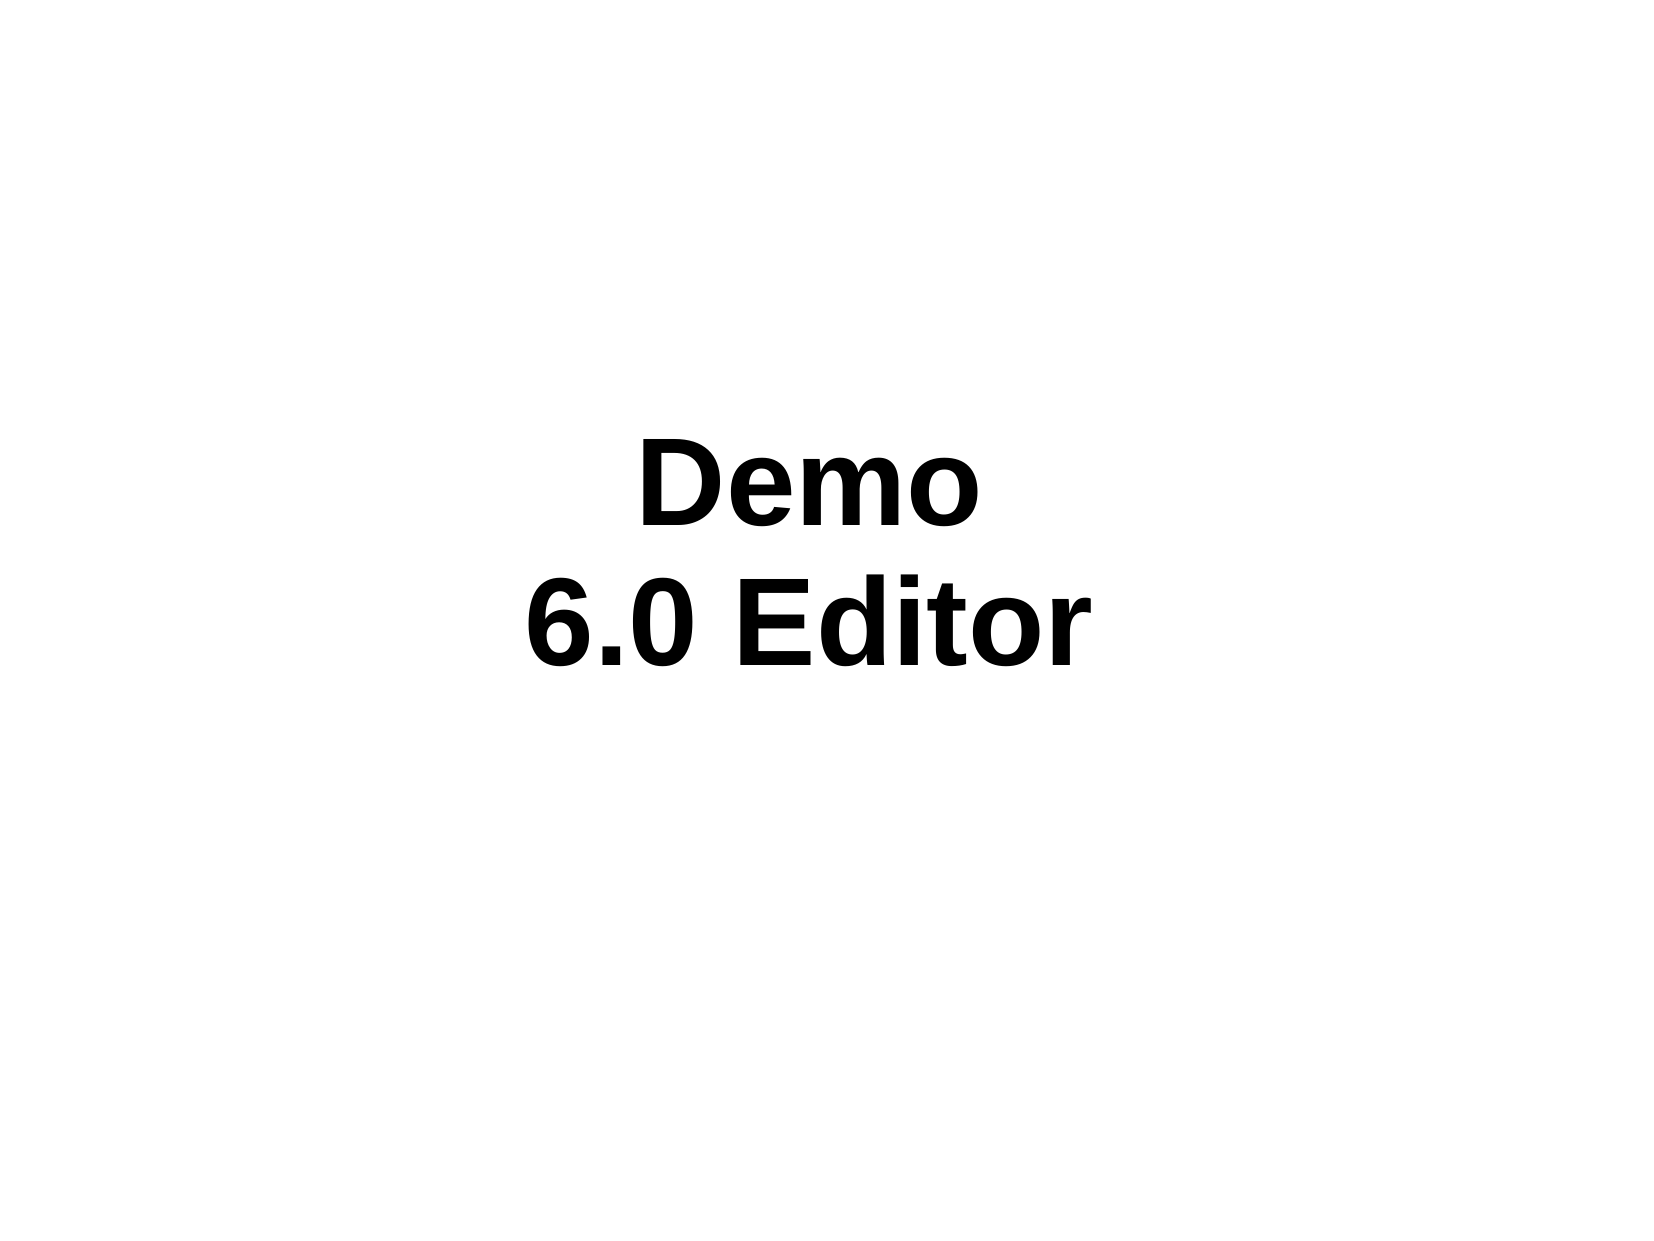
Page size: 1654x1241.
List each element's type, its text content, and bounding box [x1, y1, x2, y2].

text_box Demo 6.0 Editor [358, 362, 1296, 700]
